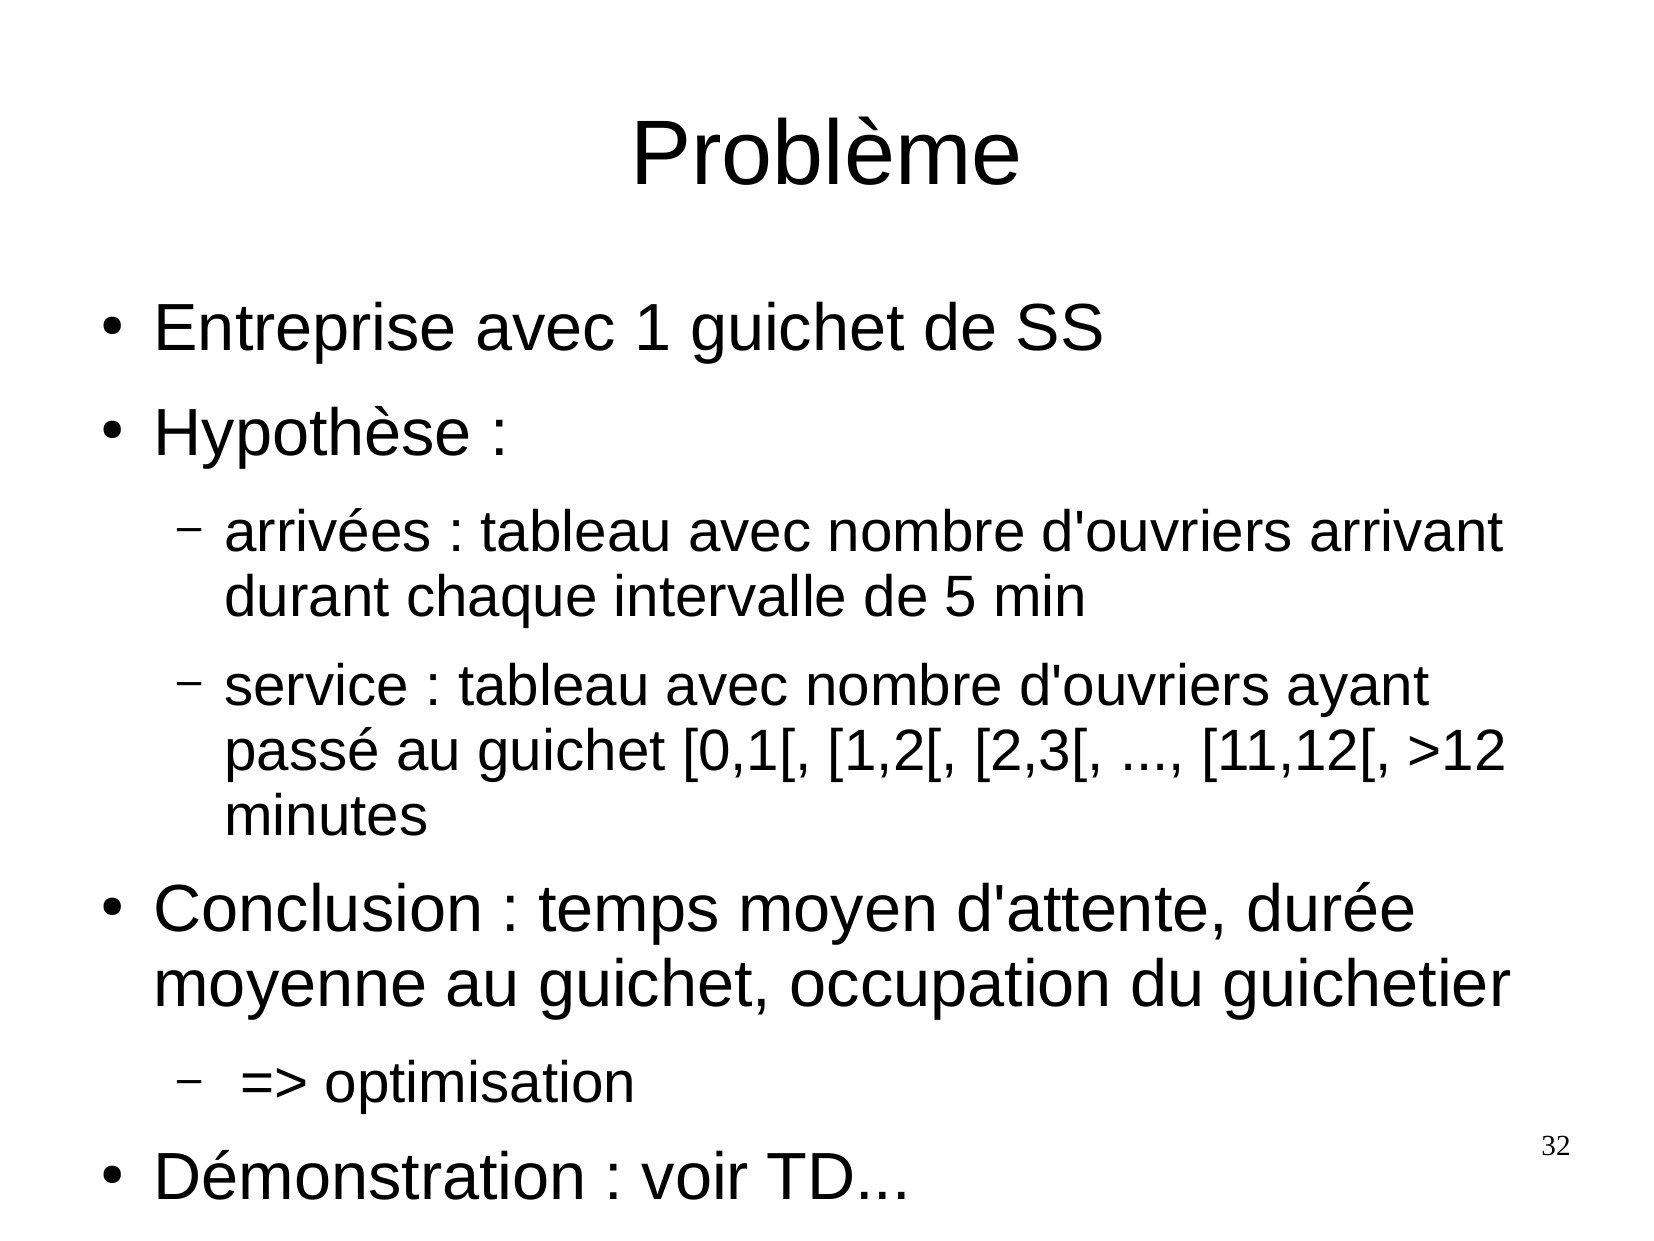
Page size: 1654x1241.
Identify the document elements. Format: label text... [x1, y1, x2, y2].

title Problème [82, 56, 1571, 250]
list Entreprise avec 1 guichet de SS Hypothèse : arrivées : tableau avec nombre d'ouvriers arrivant durant chaque intervalle de 5 min service : tableau avec nombre d'ouvriers ayant passé au guichet [0,1[, [1,2[, [2,3[, ..., [11,12[, >12 minutes Conclusion : temps moyen d'attente, durée moyenne au guichet, occupation du guichetier => optimisation Démonstration : voir TD... [82, 290, 1571, 1214]
